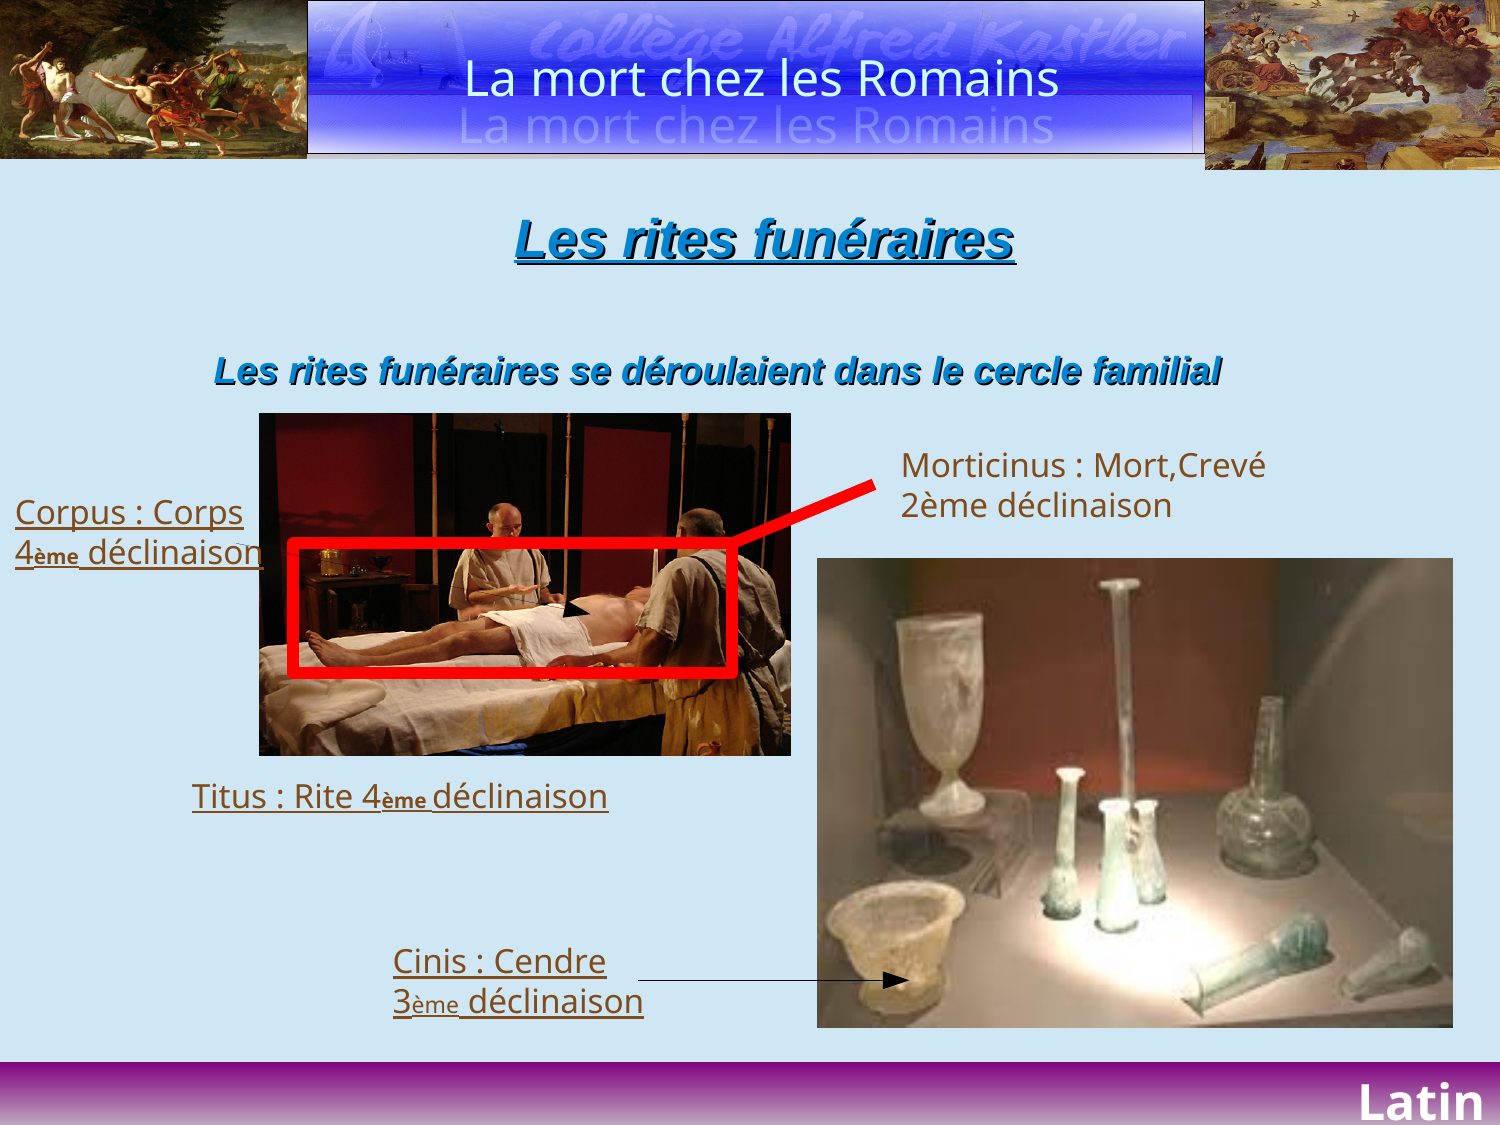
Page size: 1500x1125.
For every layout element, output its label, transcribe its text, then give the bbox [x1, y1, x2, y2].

text_box Morticinus : Mort,Crevé 2ème déclinaison [885, 437, 1453, 632]
picture [0, 0, 307, 159]
picture [259, 526, 791, 756]
text_box Corpus : Corps 4ème déclinaison [0, 484, 319, 579]
text_box Titus : Rite 4ème déclinaison [177, 767, 697, 823]
picture [299, 549, 726, 667]
picture [817, 847, 1453, 1028]
picture [259, 413, 791, 537]
picture [1205, 0, 1500, 170]
text_box Les rites funéraires [460, 195, 1069, 311]
text_box Cinis : Cendre 3ème déclinaison [377, 932, 662, 1028]
text_box Les rites funéraires se déroulaient dans le cercle familial [198, 339, 1500, 847]
text_box La mort chez les Romains [307, 0, 1205, 154]
